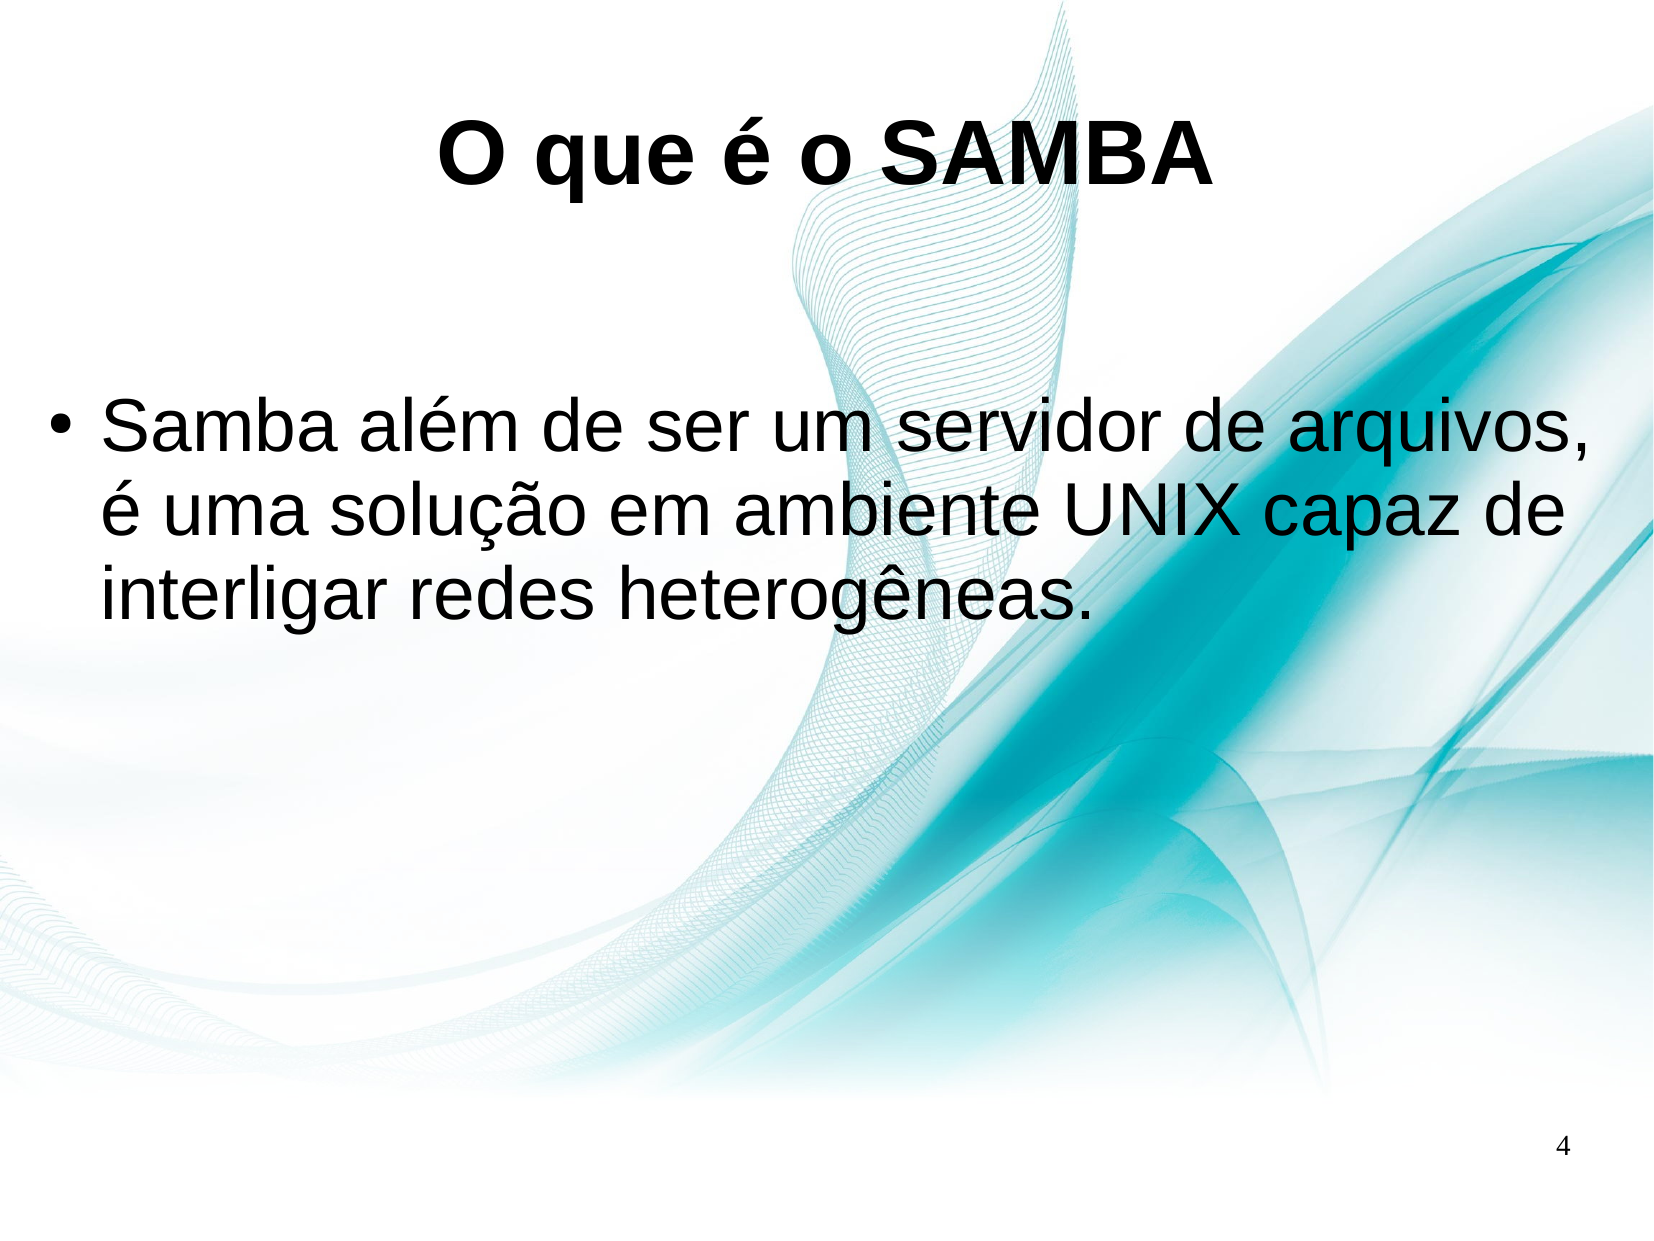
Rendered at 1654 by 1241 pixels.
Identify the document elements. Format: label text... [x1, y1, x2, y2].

picture [0, 0, 1654, 1125]
title O que é o SAMBA [82, 56, 1571, 250]
list Samba além de ser um servidor de arquivos, é uma solução em ambiente UNIX capaz de interligar redes heterogêneas. [29, 383, 1625, 1203]
